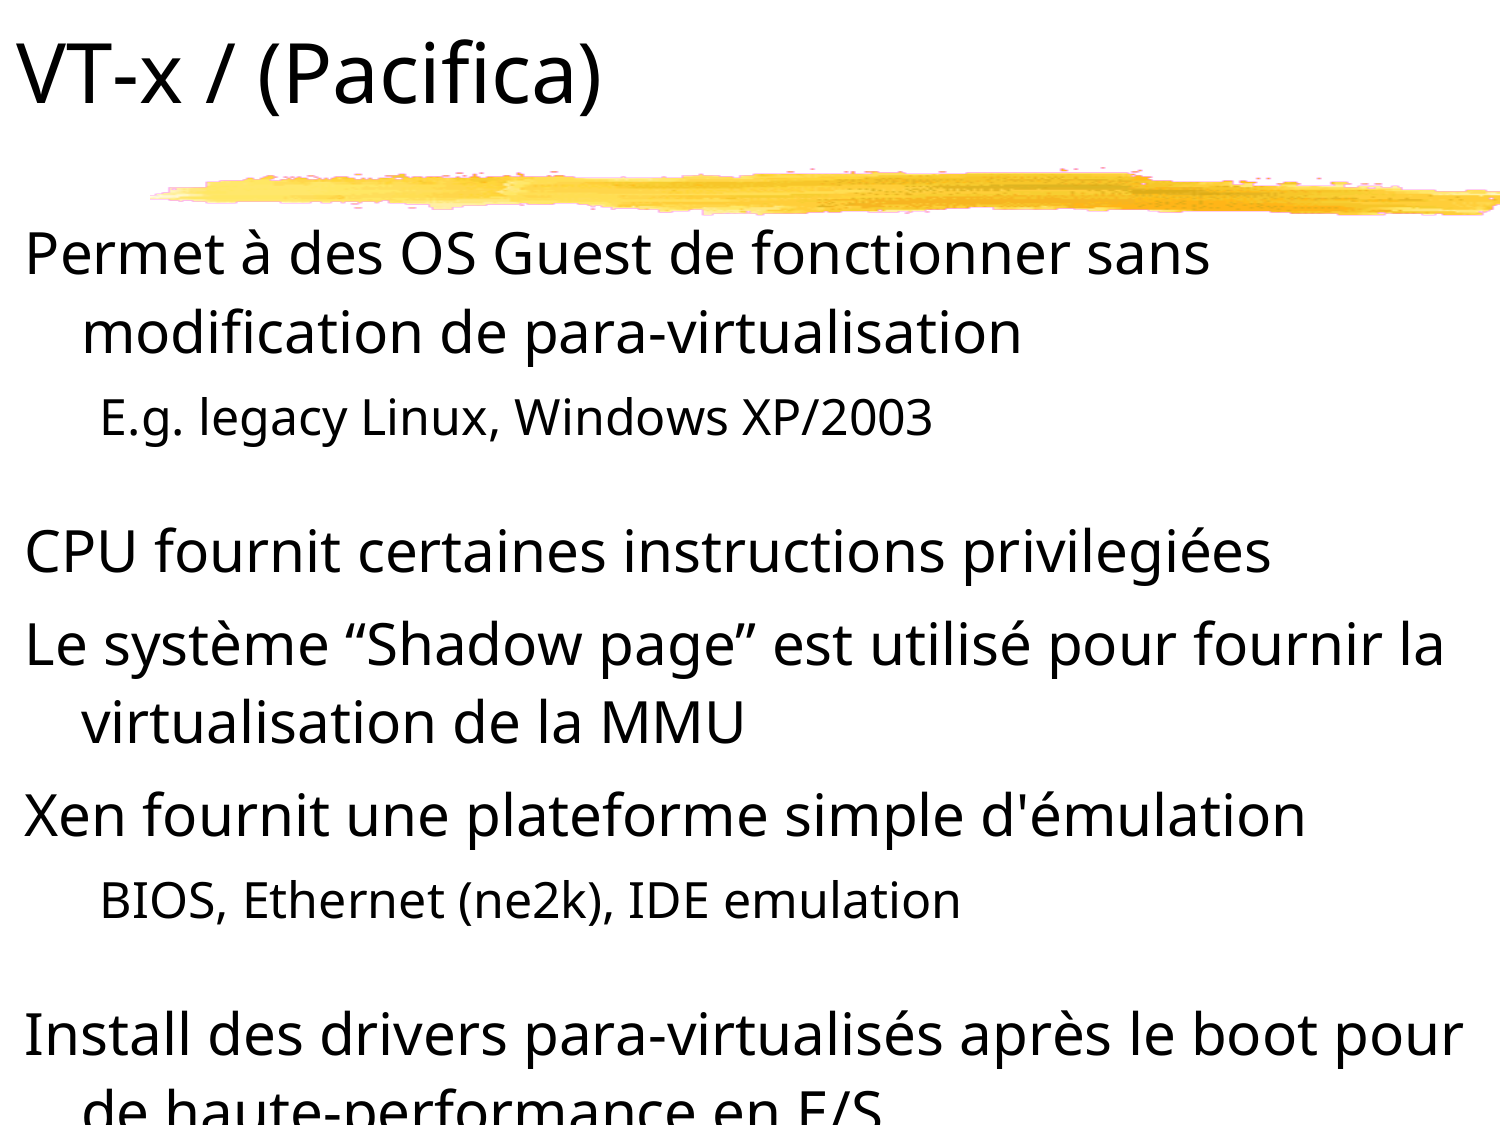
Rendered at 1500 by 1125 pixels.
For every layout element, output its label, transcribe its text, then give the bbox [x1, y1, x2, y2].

picture [150, 162, 1500, 204]
list Permet à des OS Guest de fonctionner sans modification de para-virtualisation E.g. legacy Linux, Windows XP/2003 CPU fournit certaines instructions privilegiées Le système “Shadow page” est utilisé pour fournir la virtualisation de la MMU Xen fournit une plateforme simple d'émulation BIOS, Ethernet (ne2k), IDE emulation Install des drivers para-virtualisés après le boot pour de haute-performance en E/S [10, 204, 1500, 1125]
title VT-x / (Pacifica) [1, 0, 1277, 131]
